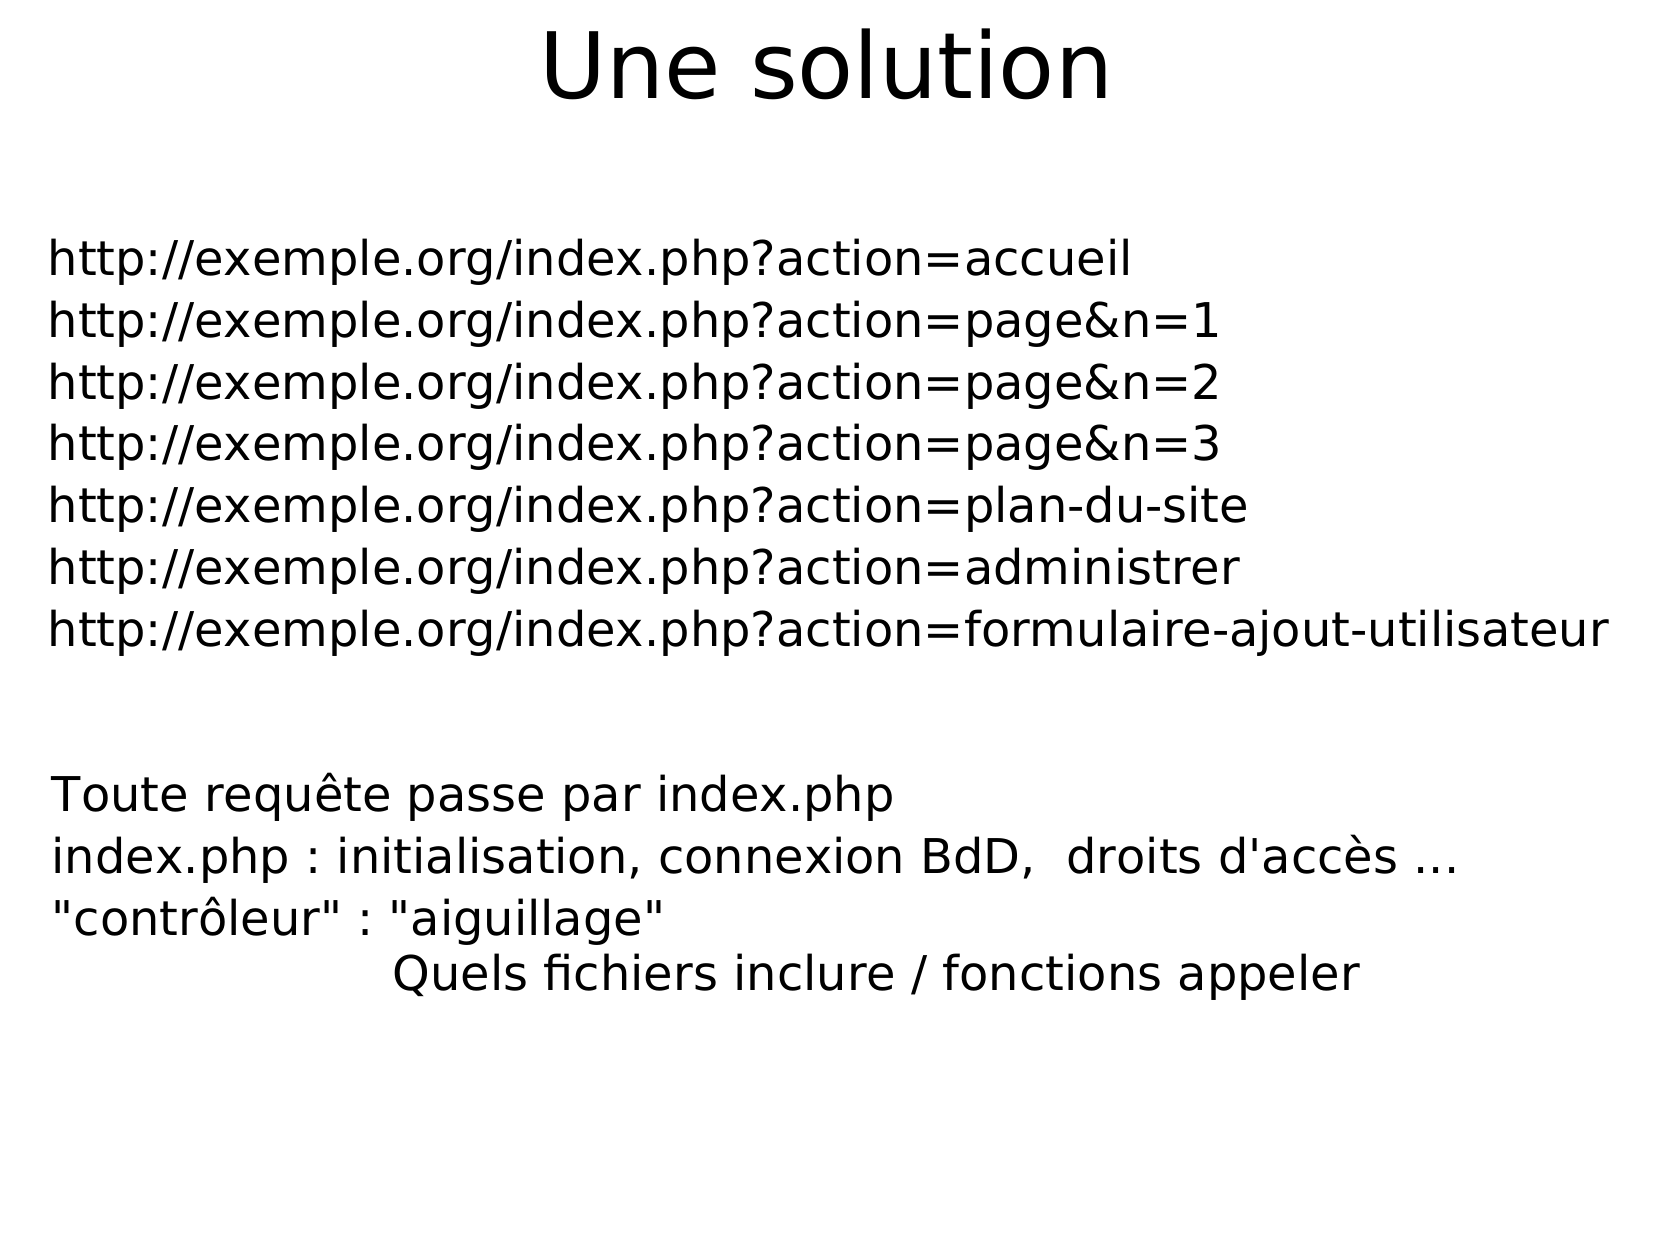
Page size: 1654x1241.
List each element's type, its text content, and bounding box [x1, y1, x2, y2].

text_box http://exemple.org/index.php?action=accueil http://exemple.org/index.php?action=page&n=1 http://exemple.org/index.php?action=page&n=2 http://exemple.org/index.php?action=page&n=3 http://exemple.org/index.php?action=plan-du-site http://exemple.org/index.php?action=administrer http://exemple.org/index.php?action=formulaire-ajout-utilisateur [125, 231, 1535, 658]
text_box Toute requête passe par index.php index.php : initialisation, connexion BdD, droits d'accès ... "contrôleur" : "aiguillage" Quels fichiers inclure / fonctions appeler [121, 767, 1393, 1003]
title Une solution [0, 5, 1654, 128]
